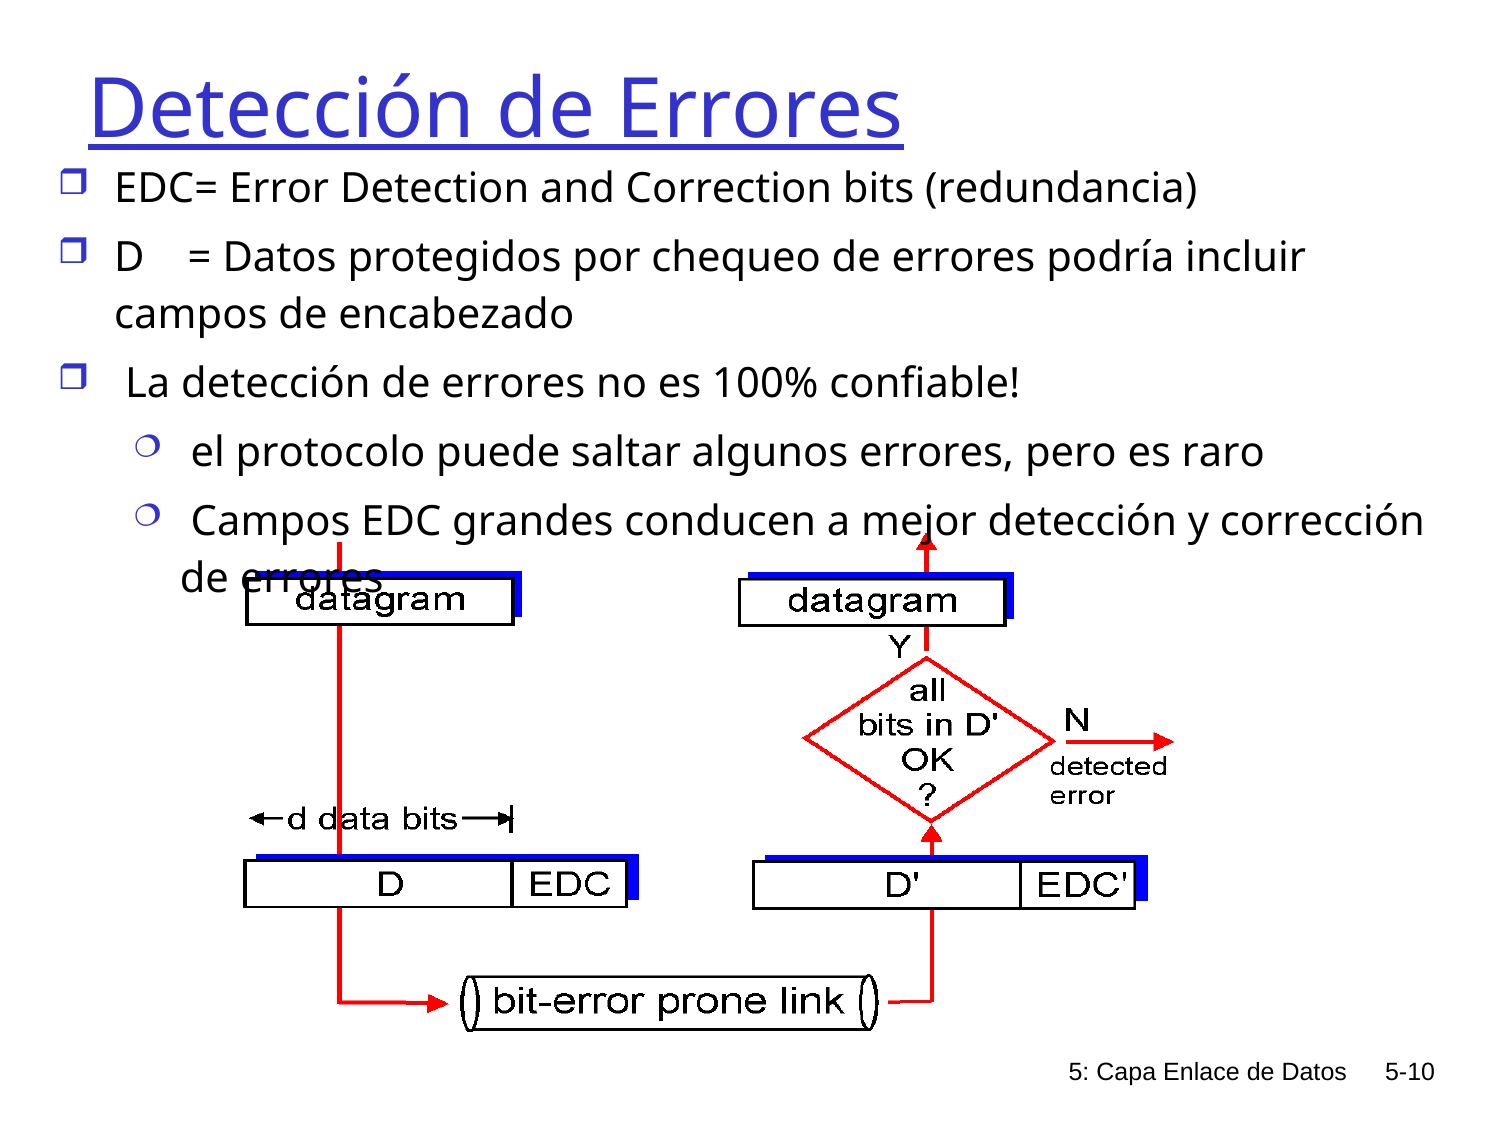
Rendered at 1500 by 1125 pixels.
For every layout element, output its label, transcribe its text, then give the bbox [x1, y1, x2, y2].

title Detección de Errores [87, 23, 1426, 157]
list EDC= Error Detection and Correction bits (redundancia) D = Datos protegidos por chequeo de errores podría incluir campos de encabezado La detección de errores no es 100% confiable! el protocolo puede saltar algunos errores, pero es raro Campos EDC grandes conducen a mejor detección y corrección de errores [57, 157, 1471, 976]
picture [243, 976, 1174, 1043]
